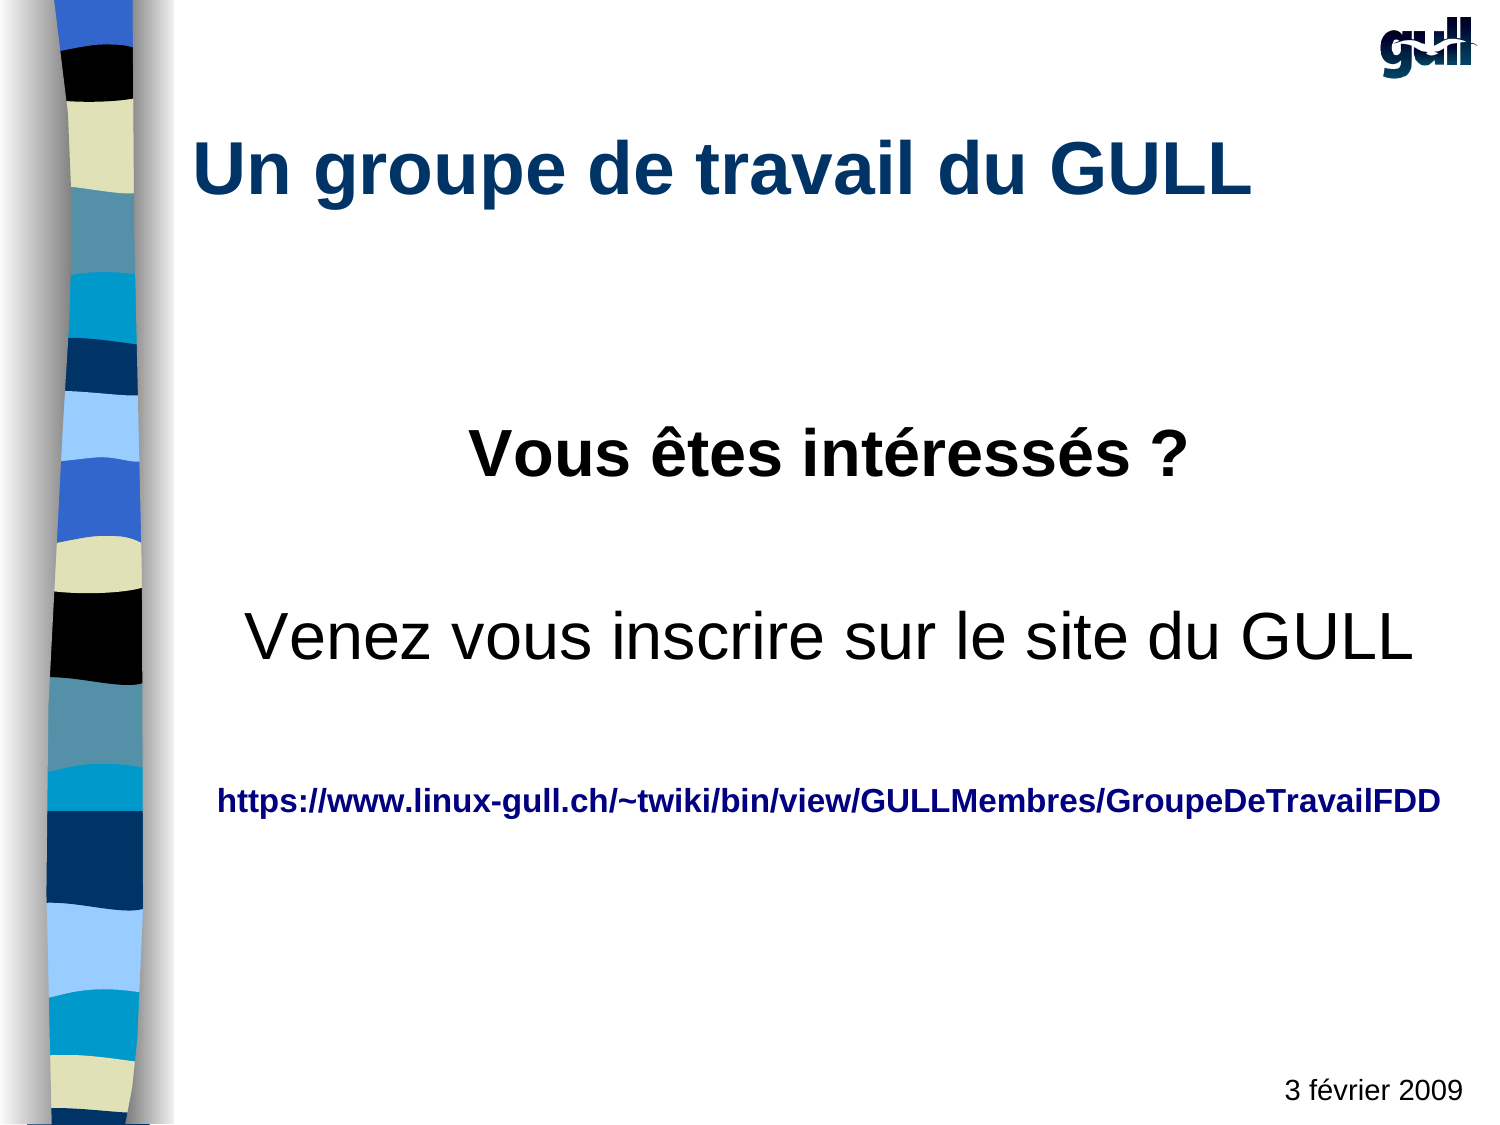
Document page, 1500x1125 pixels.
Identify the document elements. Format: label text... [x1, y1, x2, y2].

picture [1358, 2, 1500, 102]
title Un groupe de travail du GULL [192, 78, 1306, 260]
list Vous êtes intéressés ? Venez vous inscrire sur le site du GULL https://www.linux-gull.ch/~twiki/bin/view/GULLMembres/GroupeDeTravailFDD [192, 324, 1468, 1006]
